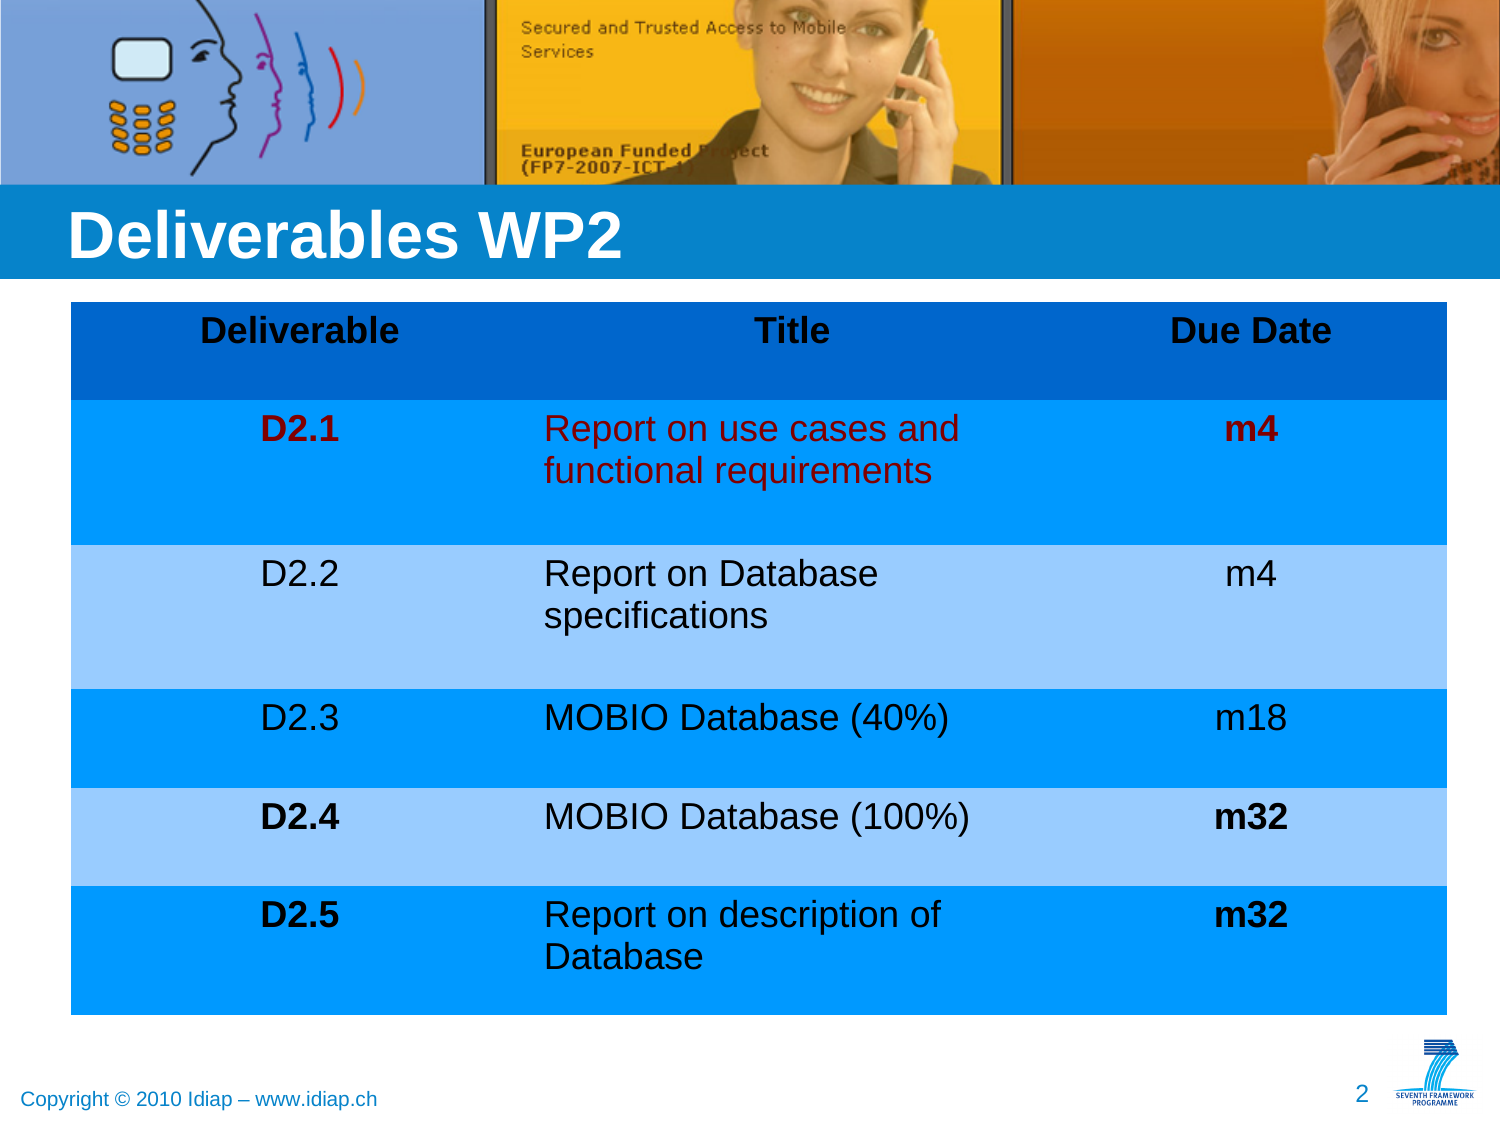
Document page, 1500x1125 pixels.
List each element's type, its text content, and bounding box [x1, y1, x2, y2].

table_cell Report on use cases and functional requirements [529, 400, 1055, 545]
table_cell MOBIO Database (100%) [529, 788, 1055, 886]
title Deliverables WP2 [53, 184, 1437, 280]
table_cell m18 [1055, 689, 1447, 788]
picture [1387, 1034, 1483, 1114]
table_cell MOBIO Database (40%) [529, 689, 1055, 788]
table_header Due Date [1055, 302, 1447, 400]
table_cell D2.4 [71, 788, 529, 886]
table_cell m32 [1055, 788, 1447, 886]
table_cell D2.2 [71, 545, 529, 689]
table_cell Report on Database specifications [529, 545, 1055, 689]
table_header Title [529, 302, 1055, 400]
table_cell D2.3 [71, 689, 529, 788]
table_cell m4 [1055, 400, 1447, 545]
table_cell m32 [1055, 886, 1447, 1015]
table_cell m4 [1055, 545, 1447, 689]
picture [0, 0, 1500, 184]
table_cell Report on description of Database [529, 886, 1055, 1015]
table_cell D2.5 [71, 886, 529, 1015]
table_header Deliverable [71, 302, 529, 400]
table_cell D2.1 [71, 400, 529, 545]
